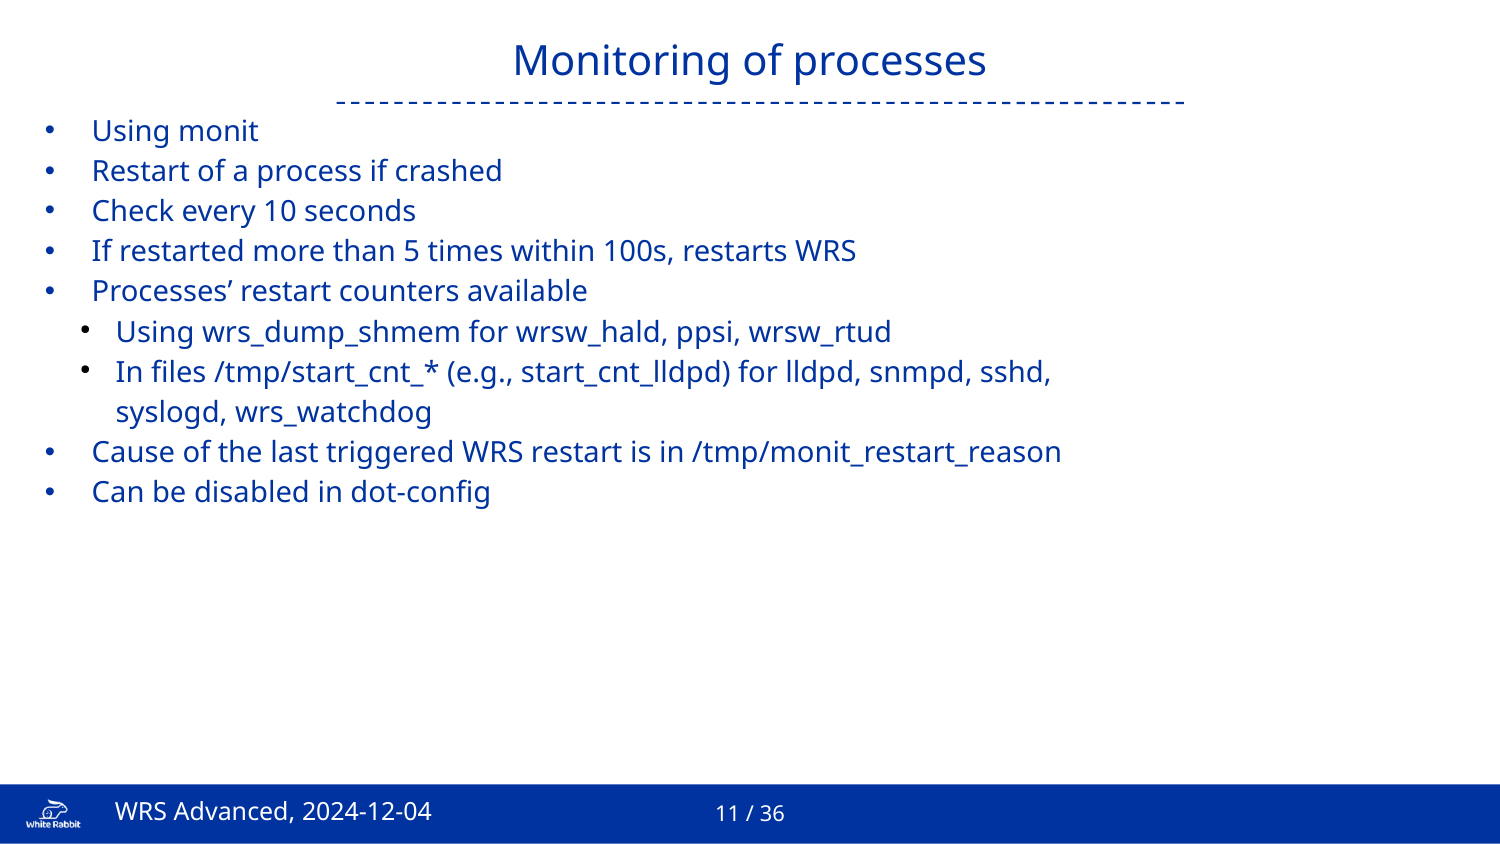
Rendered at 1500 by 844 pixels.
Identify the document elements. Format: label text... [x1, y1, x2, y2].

title Monitoring of processes [0, 0, 1500, 117]
text_box Using monit Restart of a process if crashed Check every 10 seconds If restarted more than 5 times within 100s, restarts WRS Processes’ restart counters available Using wrs_dump_shmem for wrsw_hald, ppsi, wrsw_rtud In files /tmp/start_cnt_* (e.g., start_cnt_lldpd) for lldpd, snmpd, sshd, syslogd, wrs_watchdog Cause of the last triggered WRS restart is in /tmp/monit_restart_reason Can be disabled in dot-config [30, 99, 1182, 516]
slide_number <number> / 36 [0, 791, 1500, 837]
